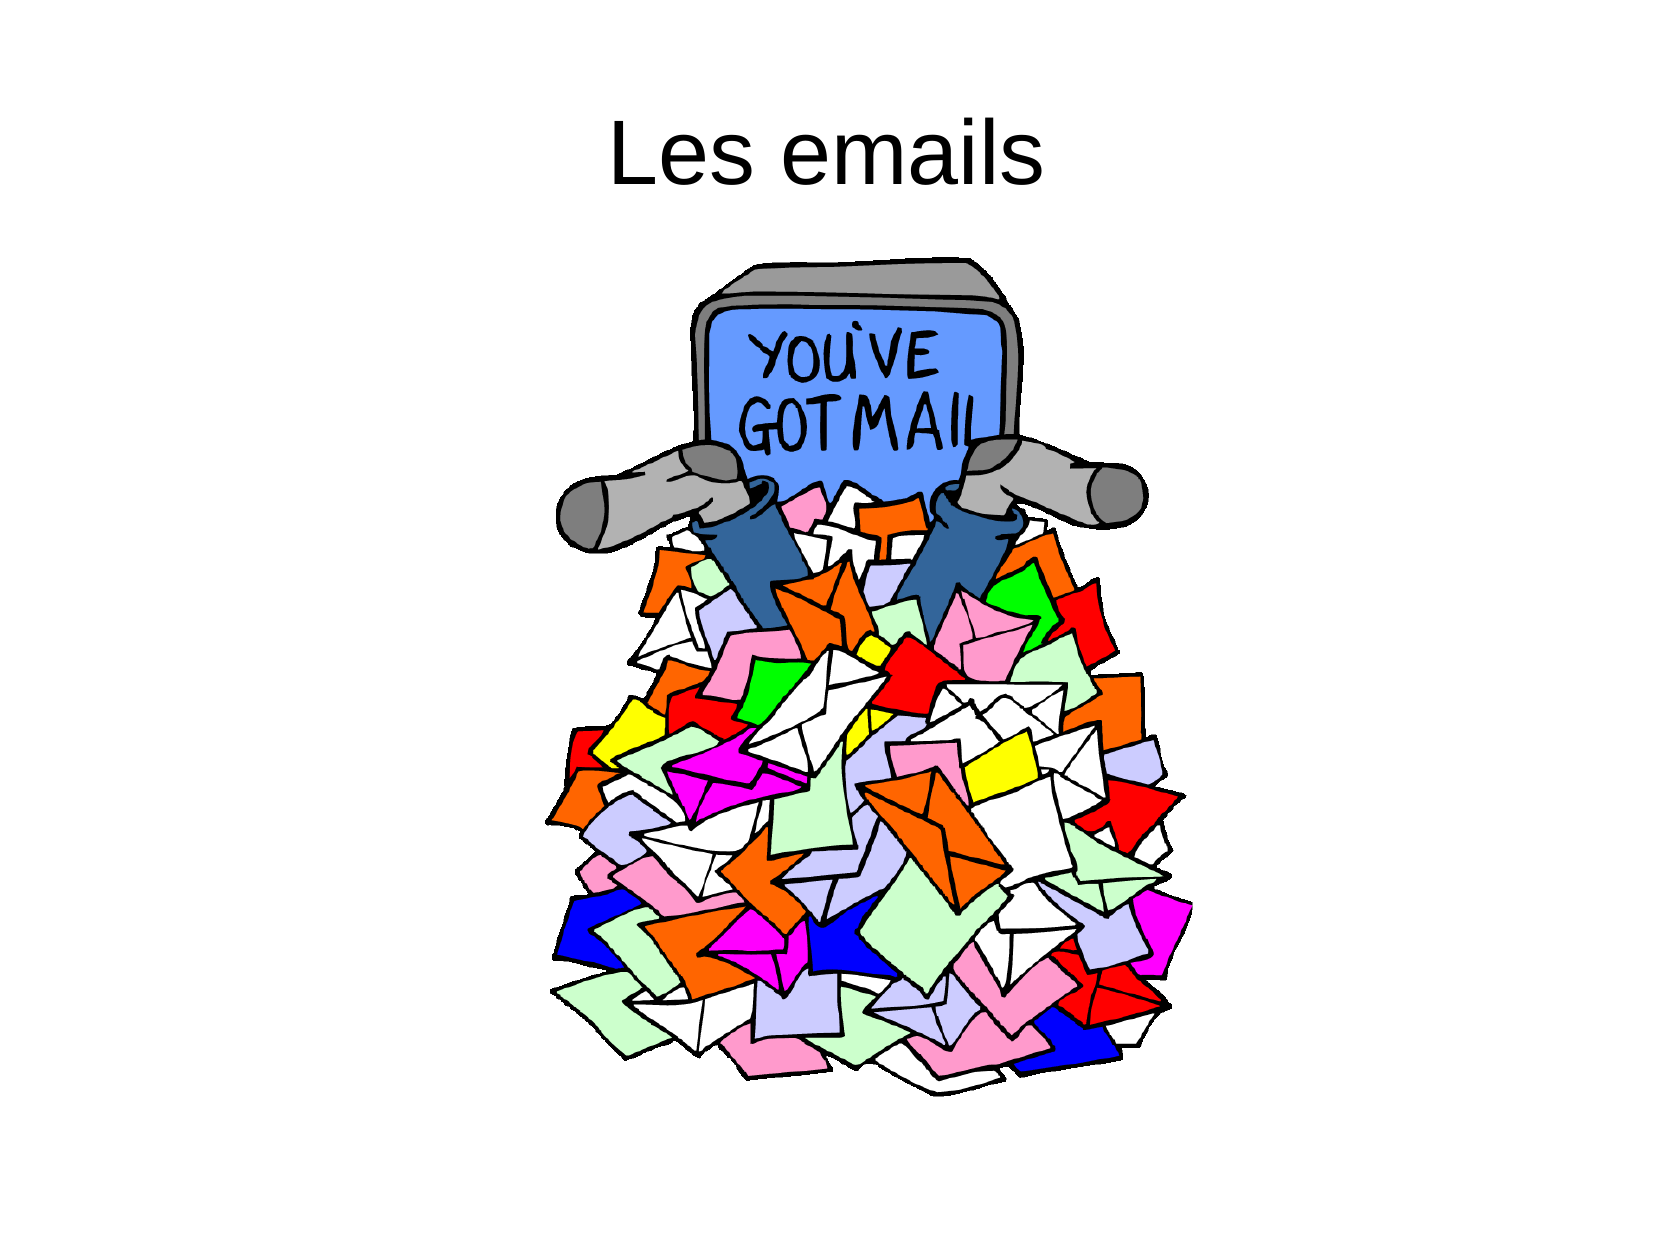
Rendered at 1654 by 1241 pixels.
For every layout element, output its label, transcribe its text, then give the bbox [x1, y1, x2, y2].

picture [544, 256, 1193, 1097]
title Les emails [82, 49, 1571, 257]
